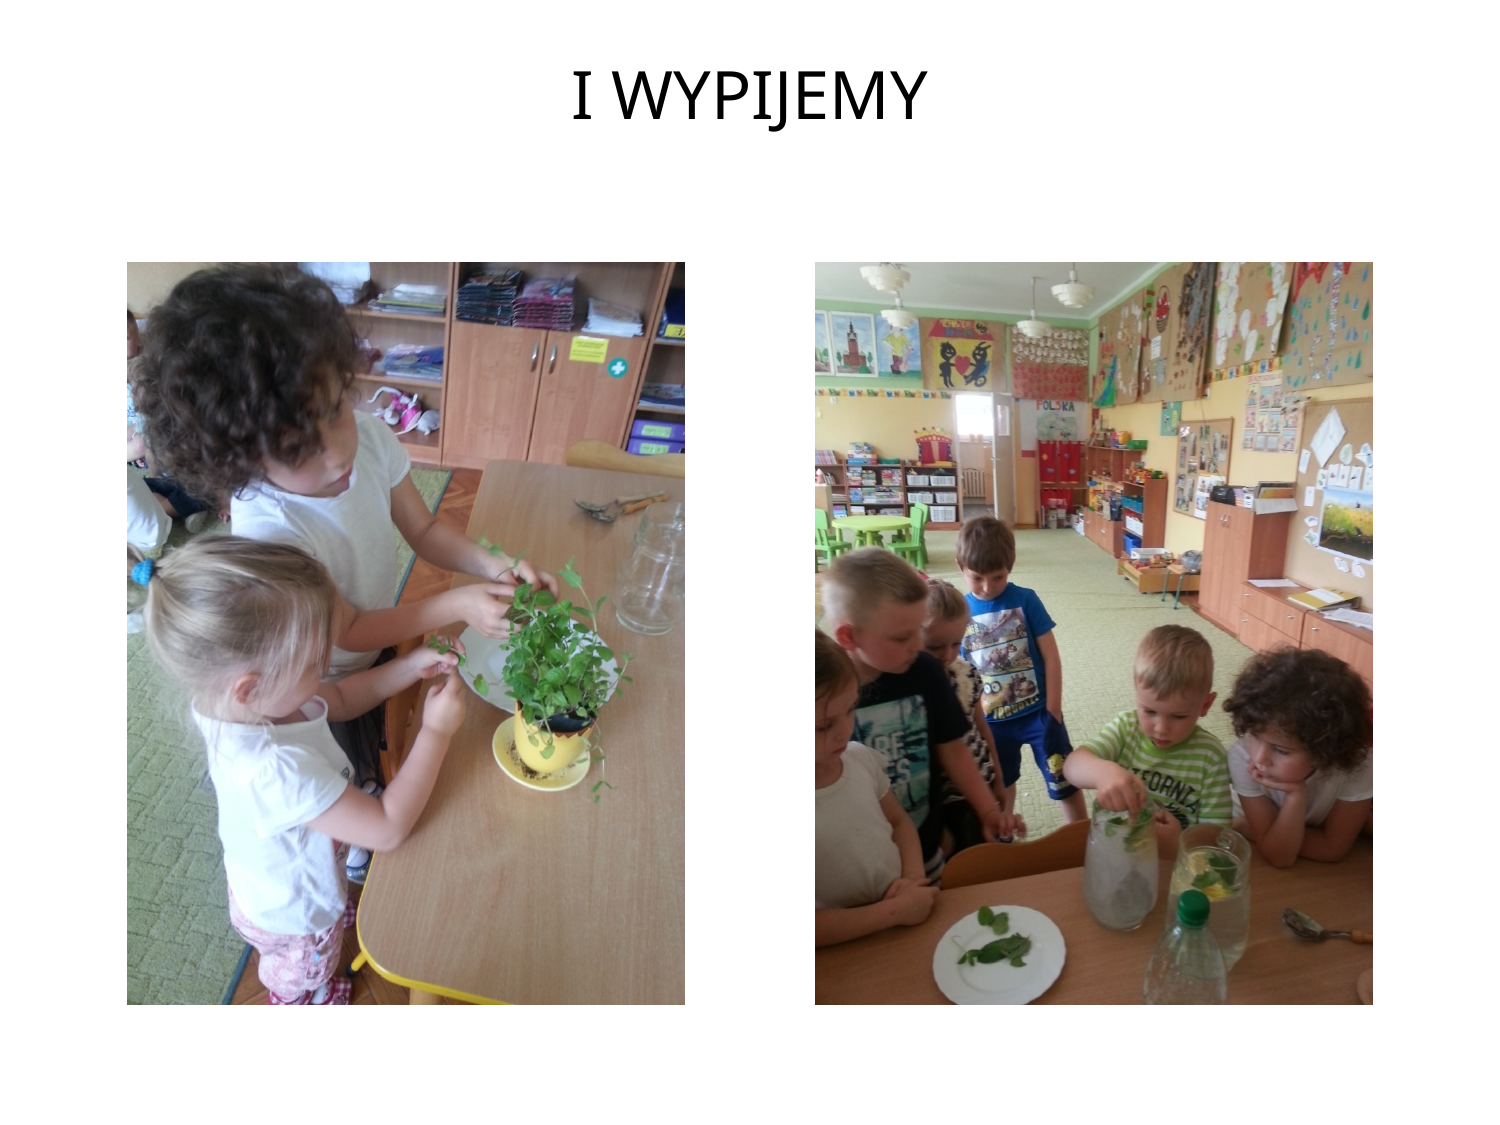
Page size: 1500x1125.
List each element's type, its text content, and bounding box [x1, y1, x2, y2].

picture [815, 262, 1373, 1005]
title I WYPIJEMY [75, 45, 1425, 233]
picture [127, 262, 685, 1005]
